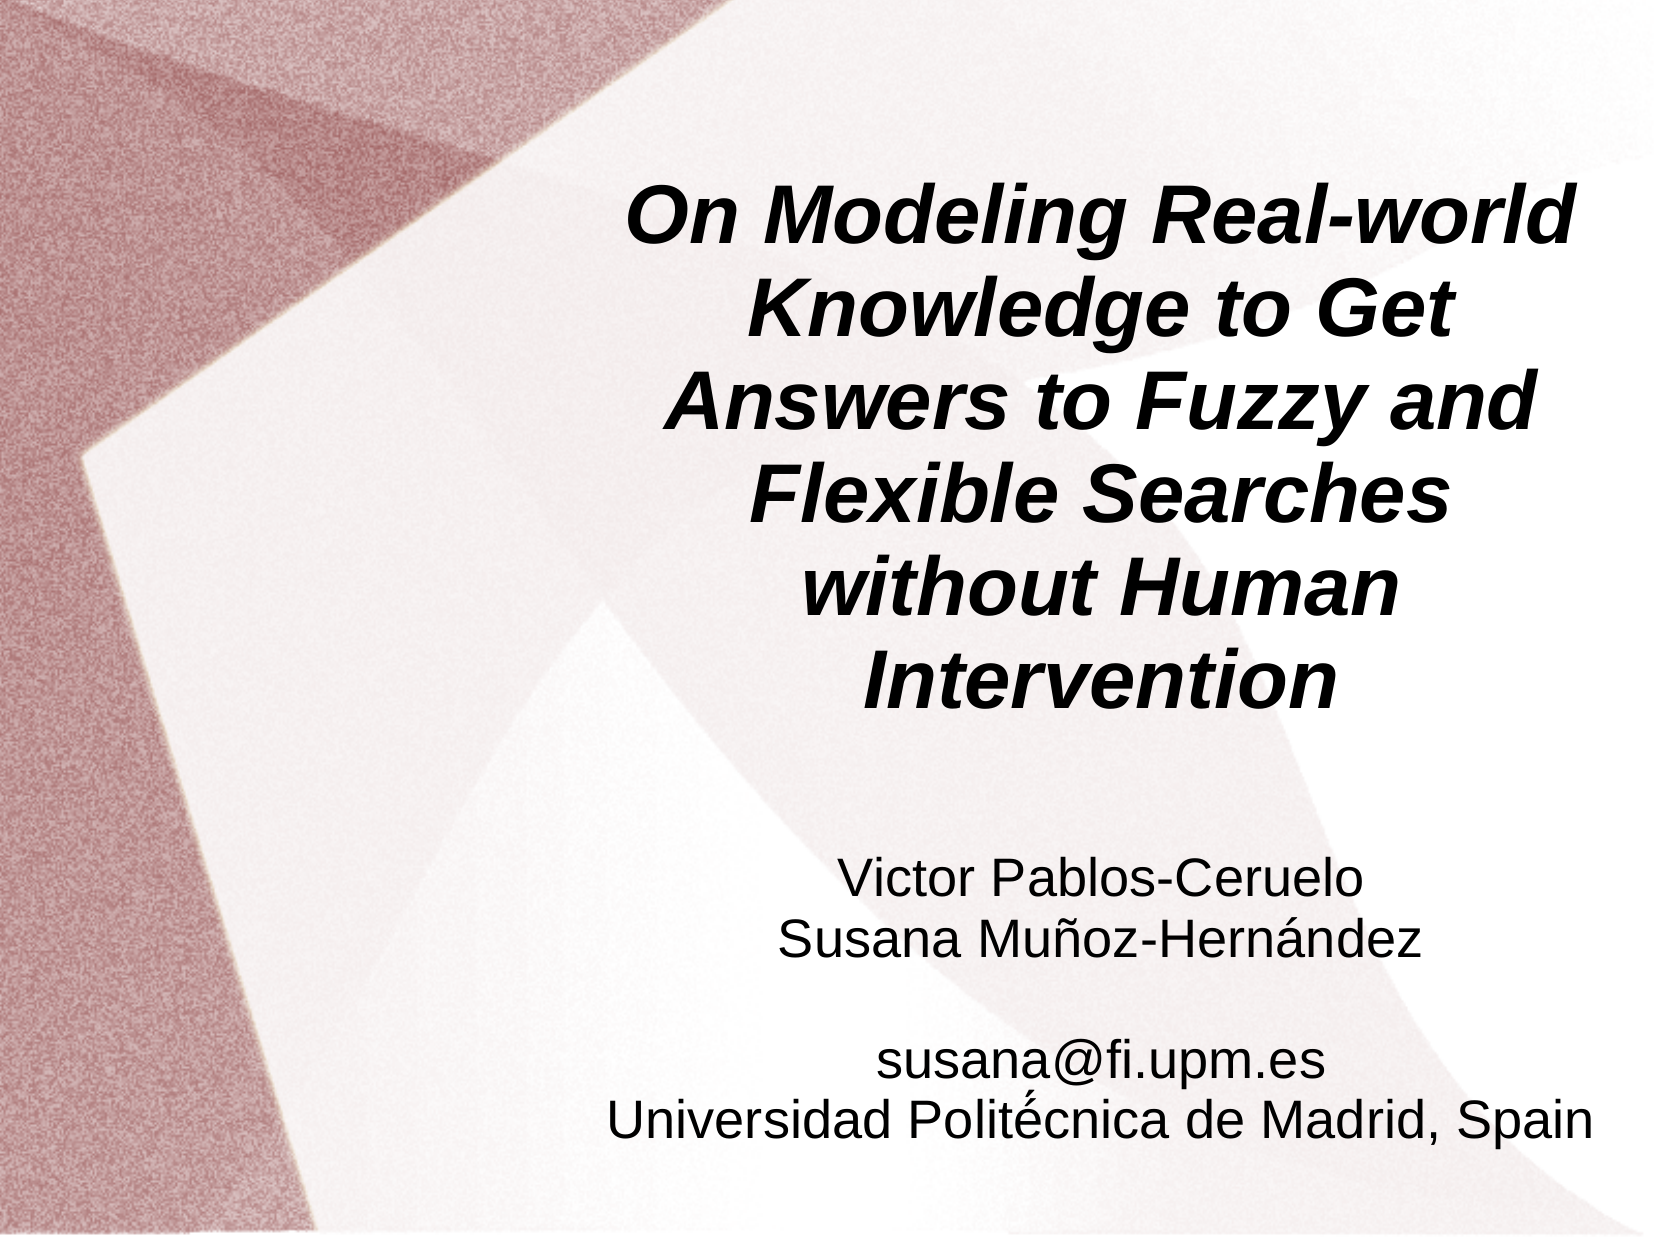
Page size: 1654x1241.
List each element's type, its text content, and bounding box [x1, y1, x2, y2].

picture [0, 0, 1654, 1241]
subtitle On Modeling Real-world Knowledge to Get Answers to Fuzzy and Flexible Searches without Human Intervention Victor Pablos-Ceruelo Susana Muñoz-Hernández susana@fi.upm.es Universidad Polité́cnica de Madrid, Spain [596, 168, 1607, 1151]
